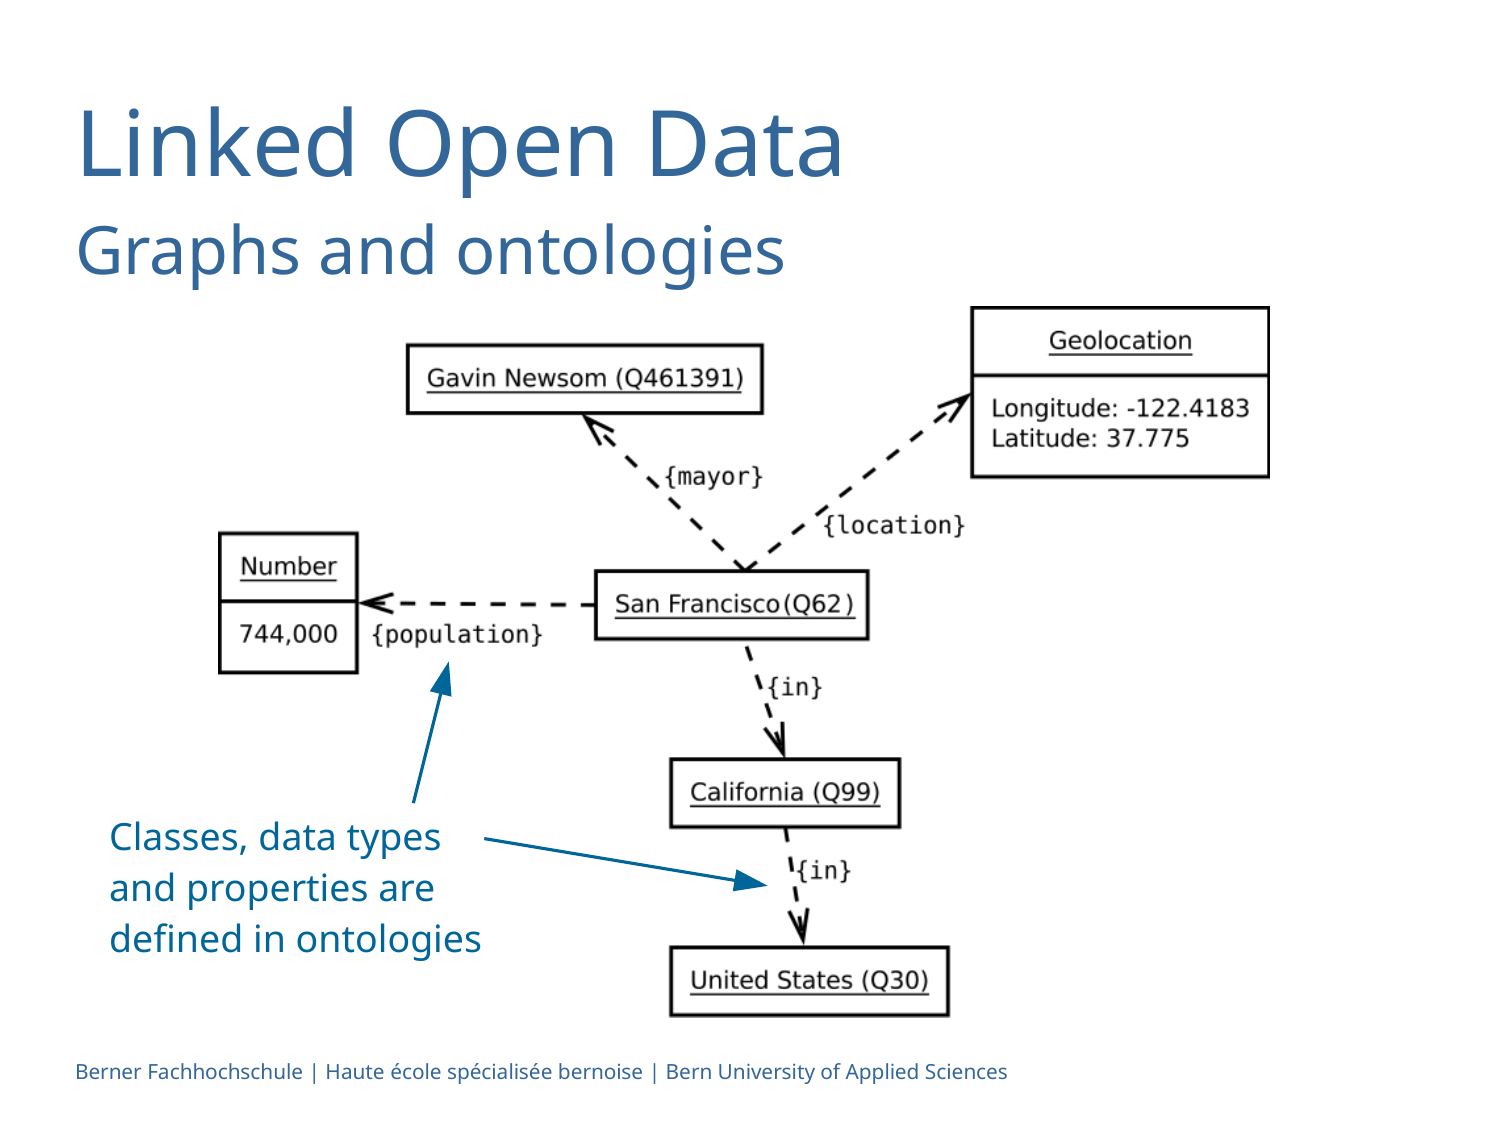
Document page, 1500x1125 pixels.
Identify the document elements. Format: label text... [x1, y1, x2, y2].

text_box Classes, data types and properties are defined in ontologies [94, 803, 532, 992]
title Linked Open Data Graphs and ontologies [75, 64, 1425, 308]
picture [218, 306, 1270, 1018]
